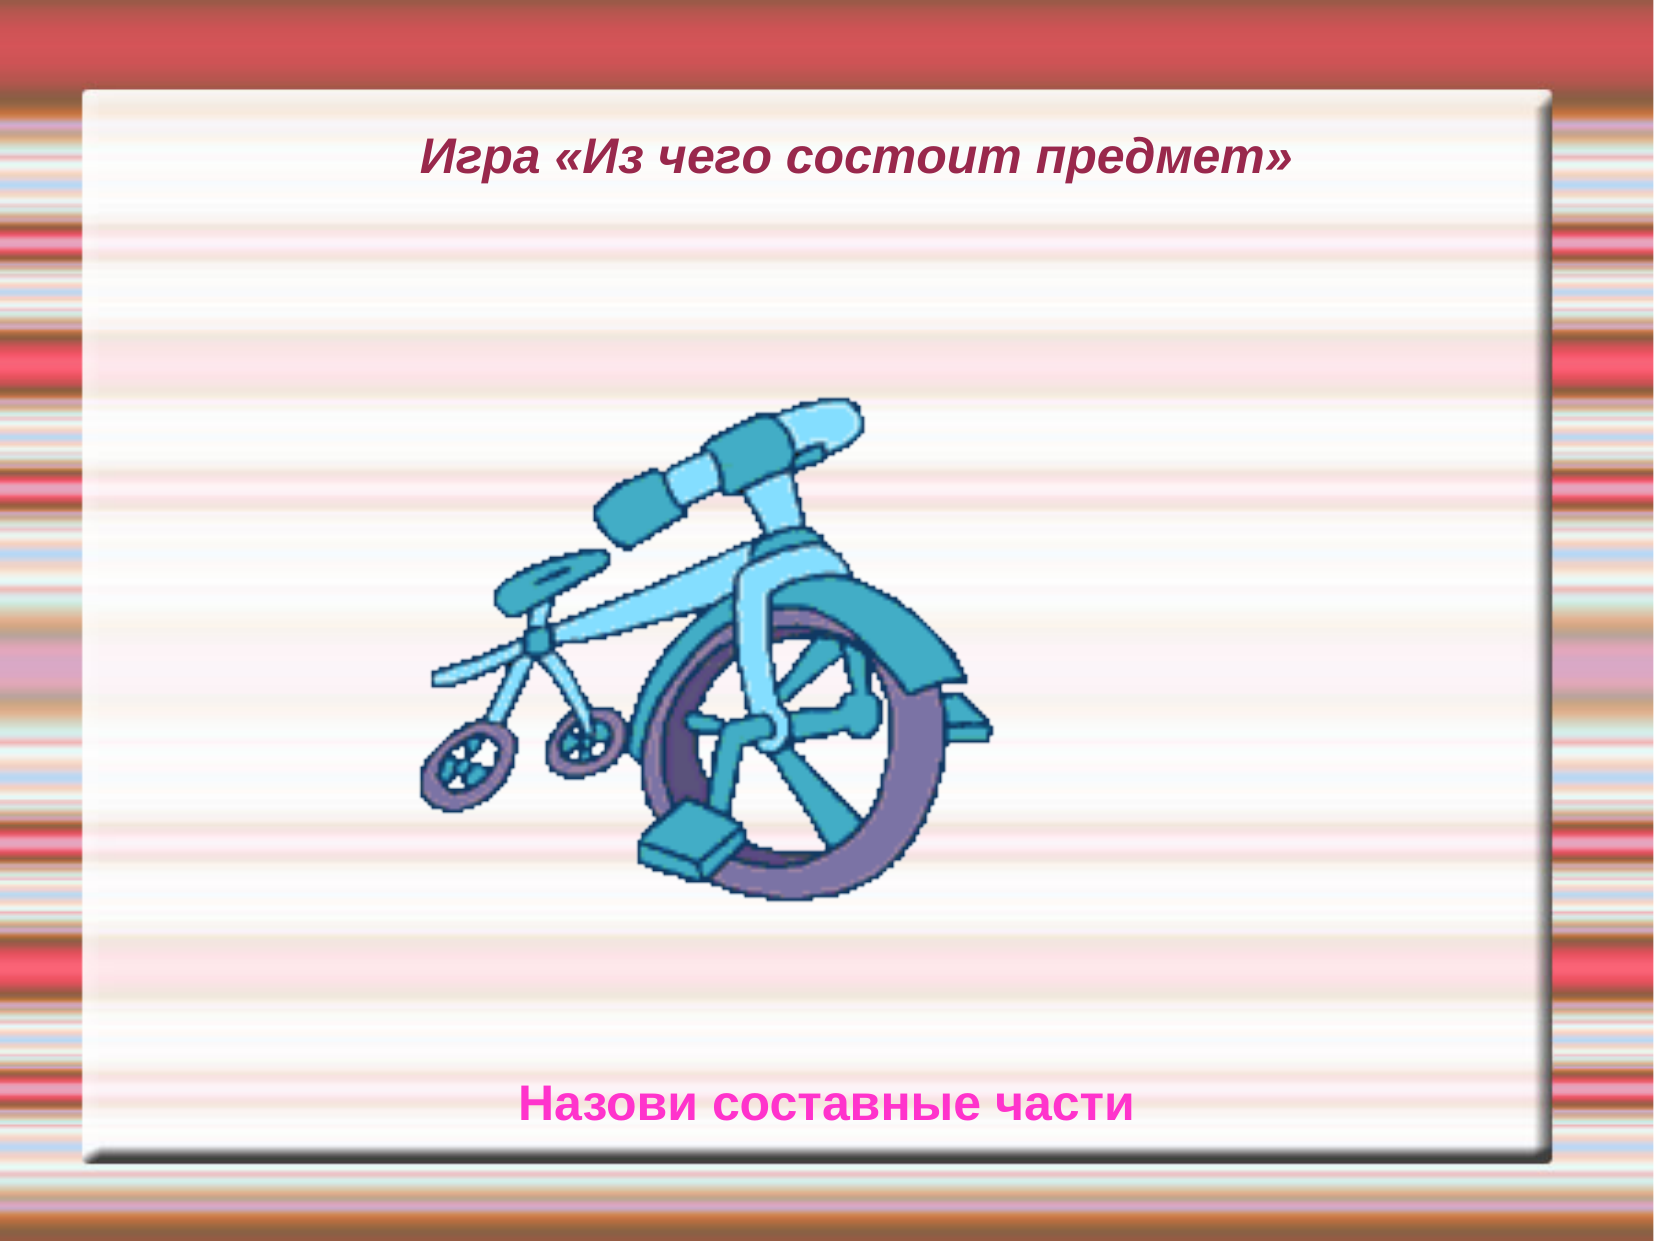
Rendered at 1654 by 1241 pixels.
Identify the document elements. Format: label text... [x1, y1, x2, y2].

picture [0, 0, 1654, 1241]
text_box Назови составные части [188, 1062, 1465, 1139]
title Игра «Из чего состоит предмет» [82, 49, 1571, 257]
